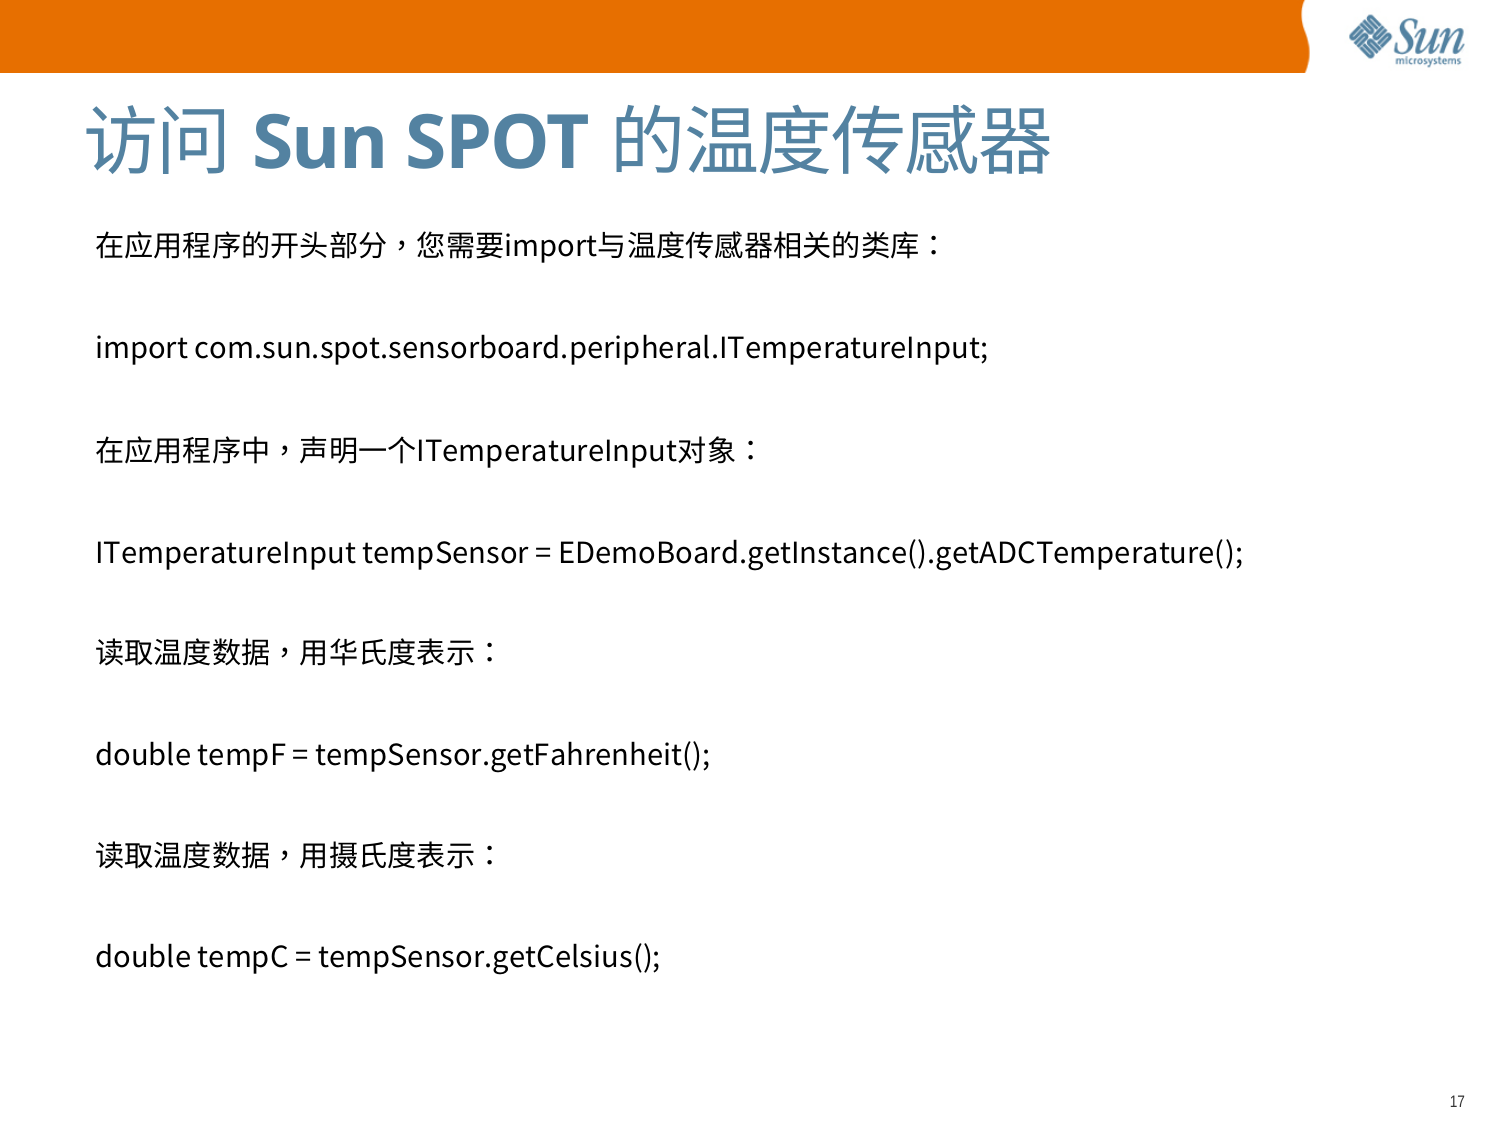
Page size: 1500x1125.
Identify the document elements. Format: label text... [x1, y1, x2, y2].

title 访问Sun SPOT的温度传感器 [83, 94, 1446, 199]
picture [0, 0, 1500, 73]
text_box 在应用程序的开头部分，您需要import与温度传感器相关的类库： import com.sun.spot.sensorboard.peripheral.ITemperatureInput; 在应用程序中，声明一个ITemperatureInput对象： ITemperatureInput tempSensor = EDemoBoard.getInstance().getADCTemperature(); 读取温度数据，用华氏度表示： double tempF = tempSensor.getFahrenheit(); 读取温度数据，用摄氏度表示： double tempC = tempSensor.getCelsius(); [95, 227, 1480, 867]
